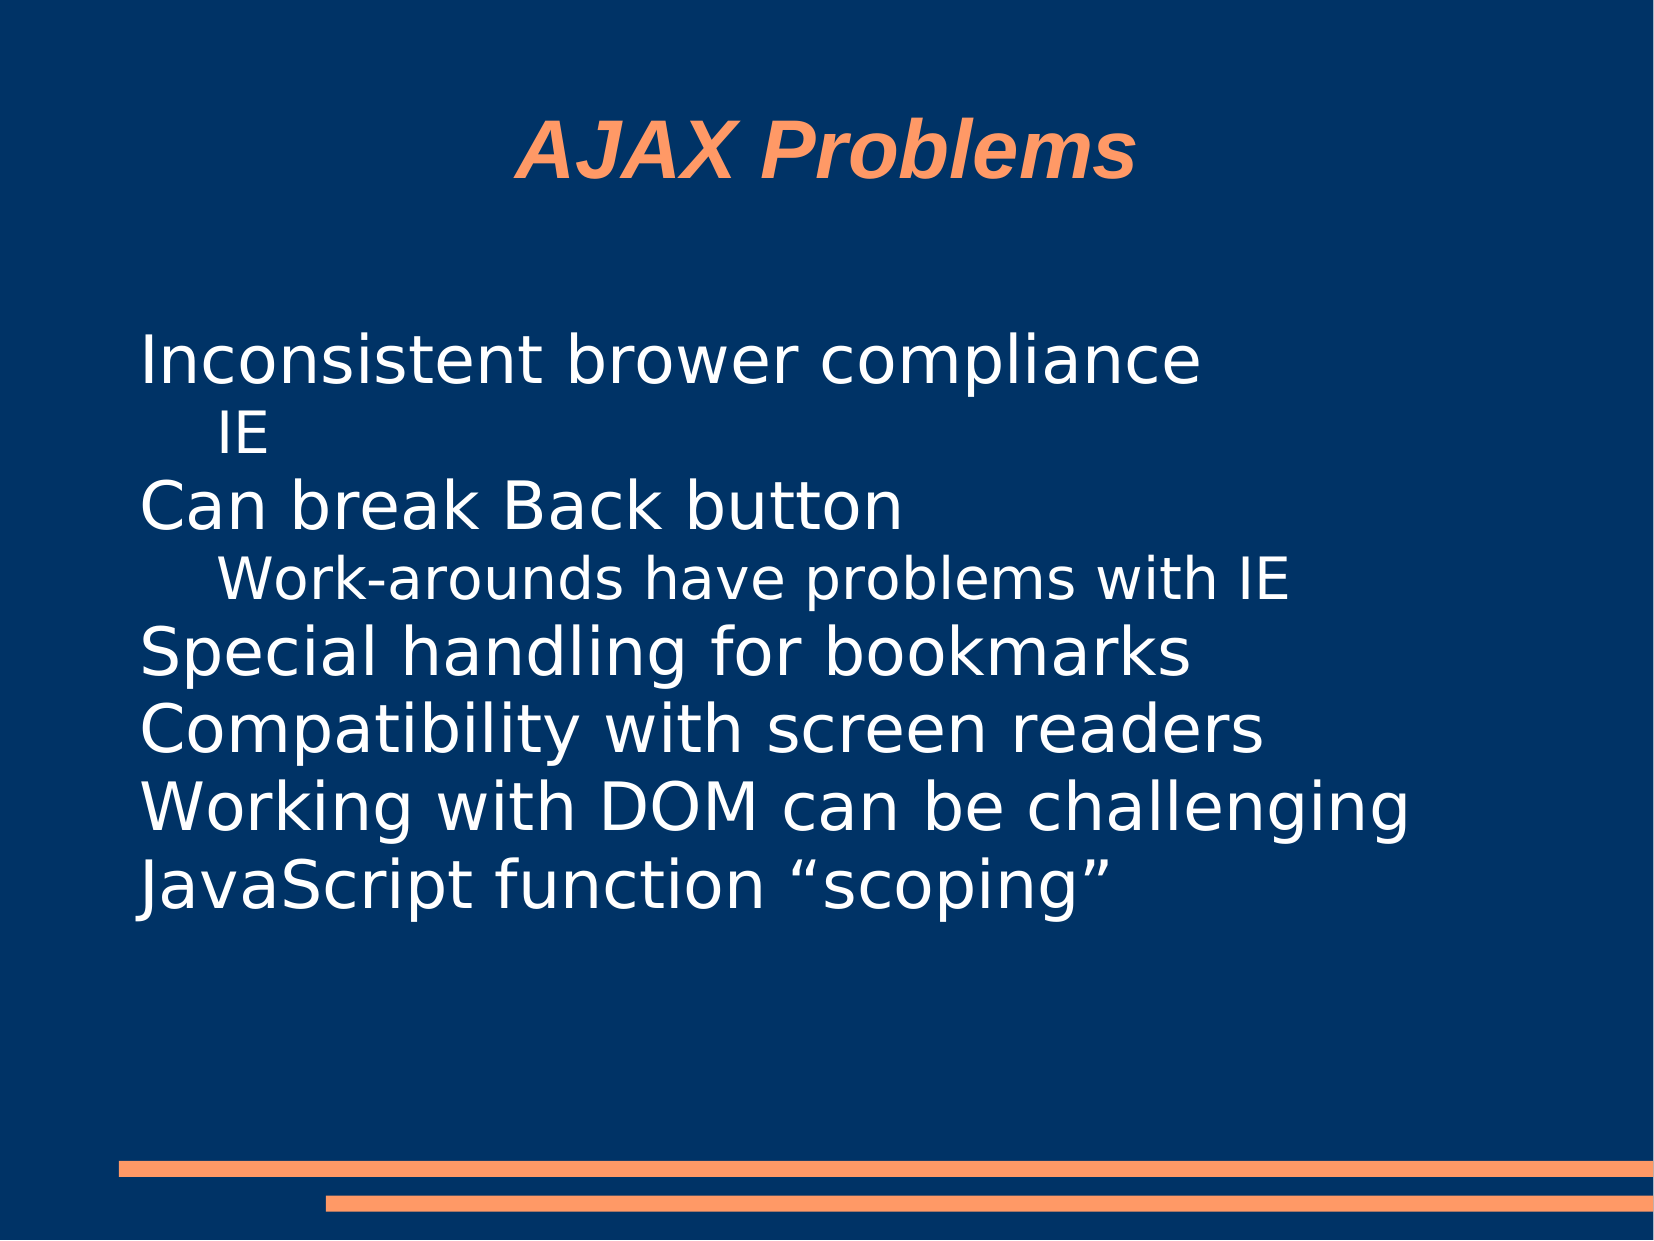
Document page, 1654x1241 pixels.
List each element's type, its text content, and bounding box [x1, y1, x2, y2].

list Inconsistent brower compliance IE Can break Back button Work-arounds have problems with IE Special handling for bookmarks Compatibility with screen readers Working with DOM can be challenging JavaScript function “scoping” [121, 322, 1561, 1133]
title AJAX Problems [121, 46, 1534, 254]
